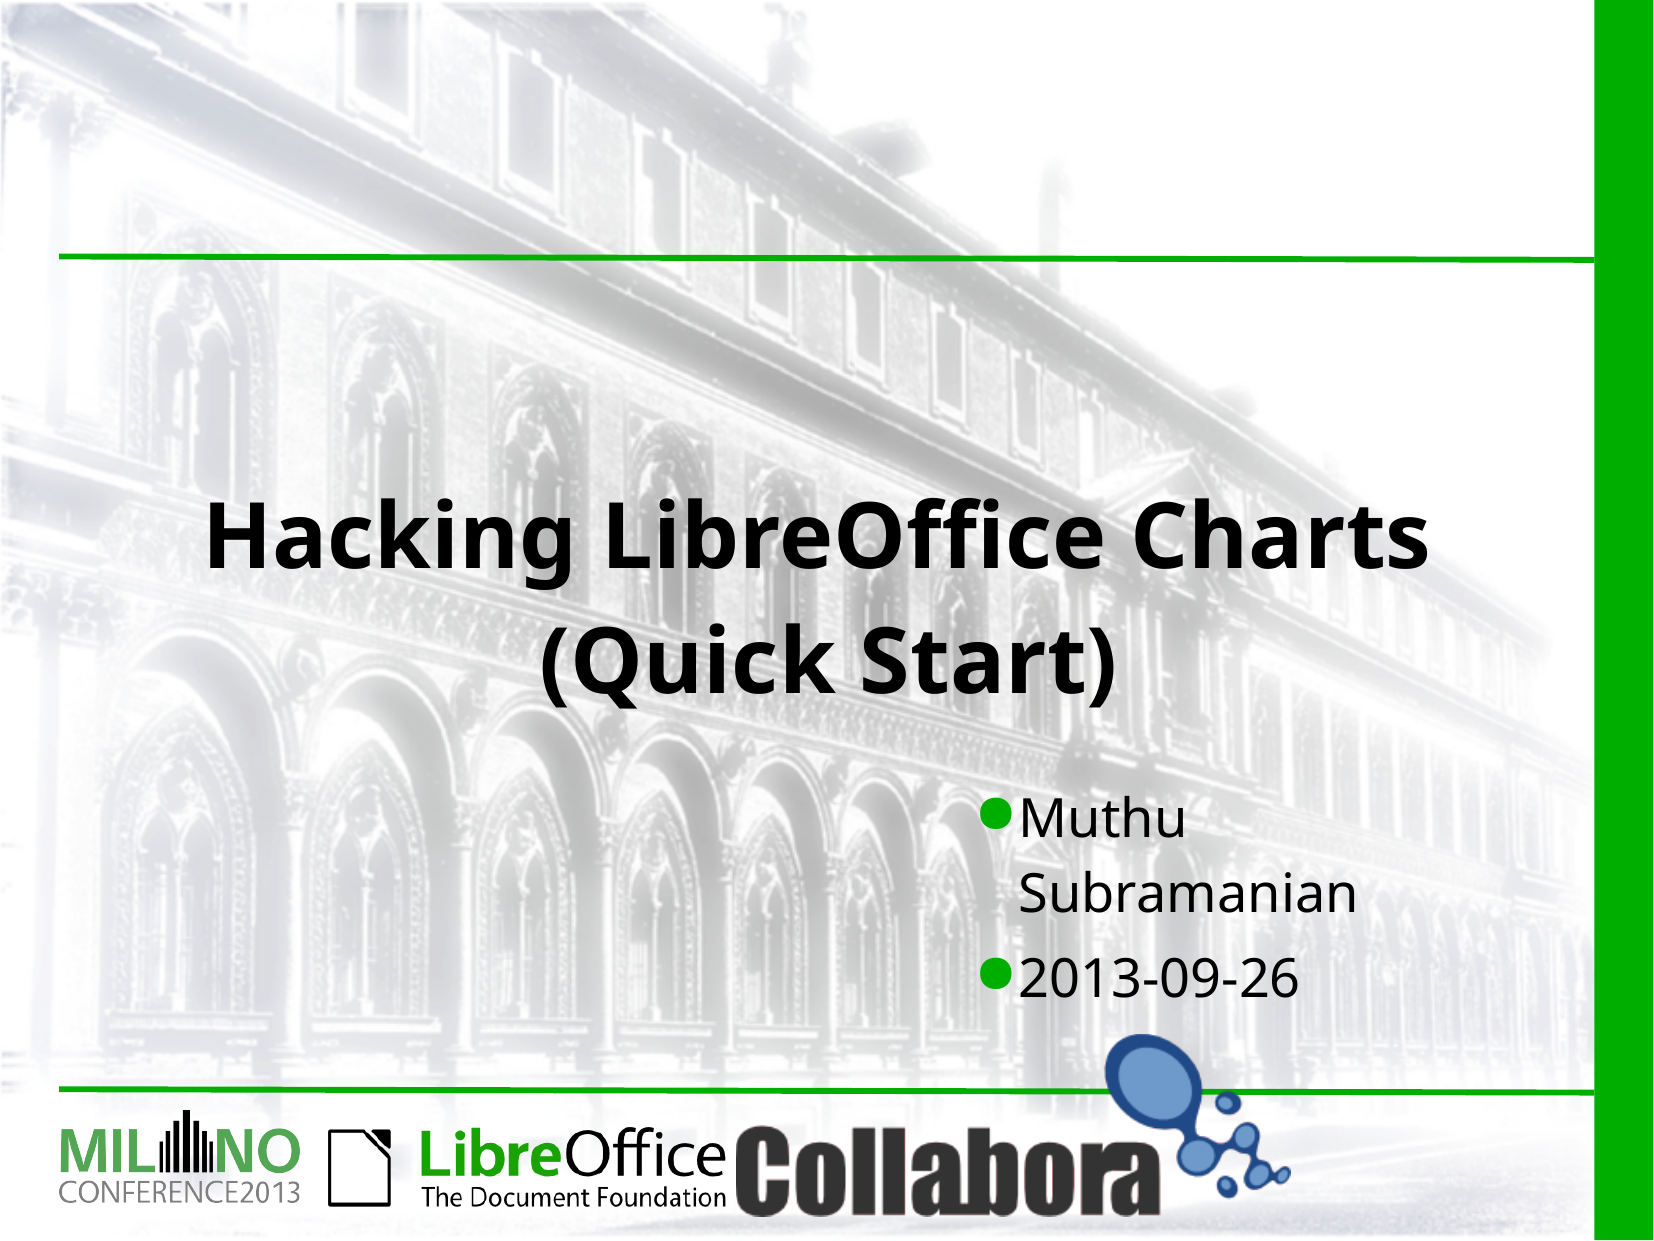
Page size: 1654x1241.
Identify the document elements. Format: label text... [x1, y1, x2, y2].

picture [0, 1, 1594, 1241]
list Muthu Subramanian 2013-09-26 [930, 780, 1492, 976]
title Hacking LibreOffice Charts (Quick Start) [150, 480, 1509, 711]
